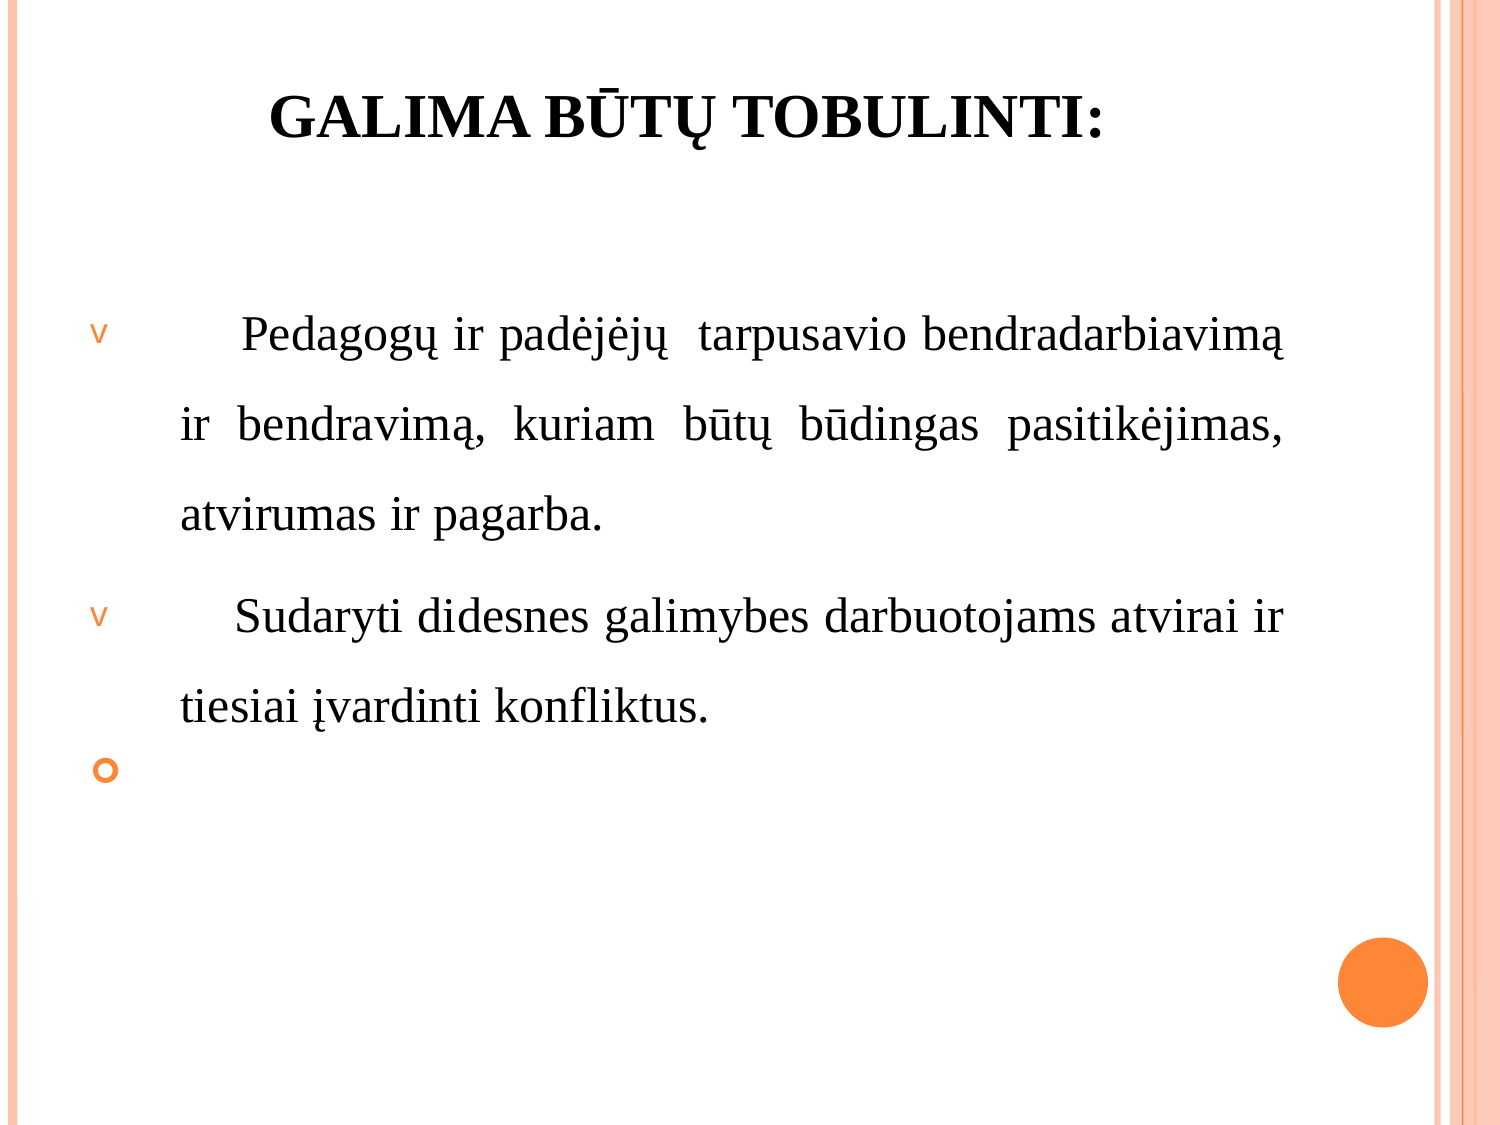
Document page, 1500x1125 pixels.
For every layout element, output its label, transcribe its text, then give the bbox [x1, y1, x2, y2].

title Galima būtų tobulinti: [75, 45, 1300, 233]
list Pedagogų ir padėjėjų tarpusavio bendradarbiavimą ir bendravimą, kuriam būtų būdingas pasitikėjimas, atvirumas ir pagarba. Sudaryti didesnes galimybes darbuotojams atvirai ir tiesiai įvardinti konfliktus. [75, 262, 1300, 1062]
